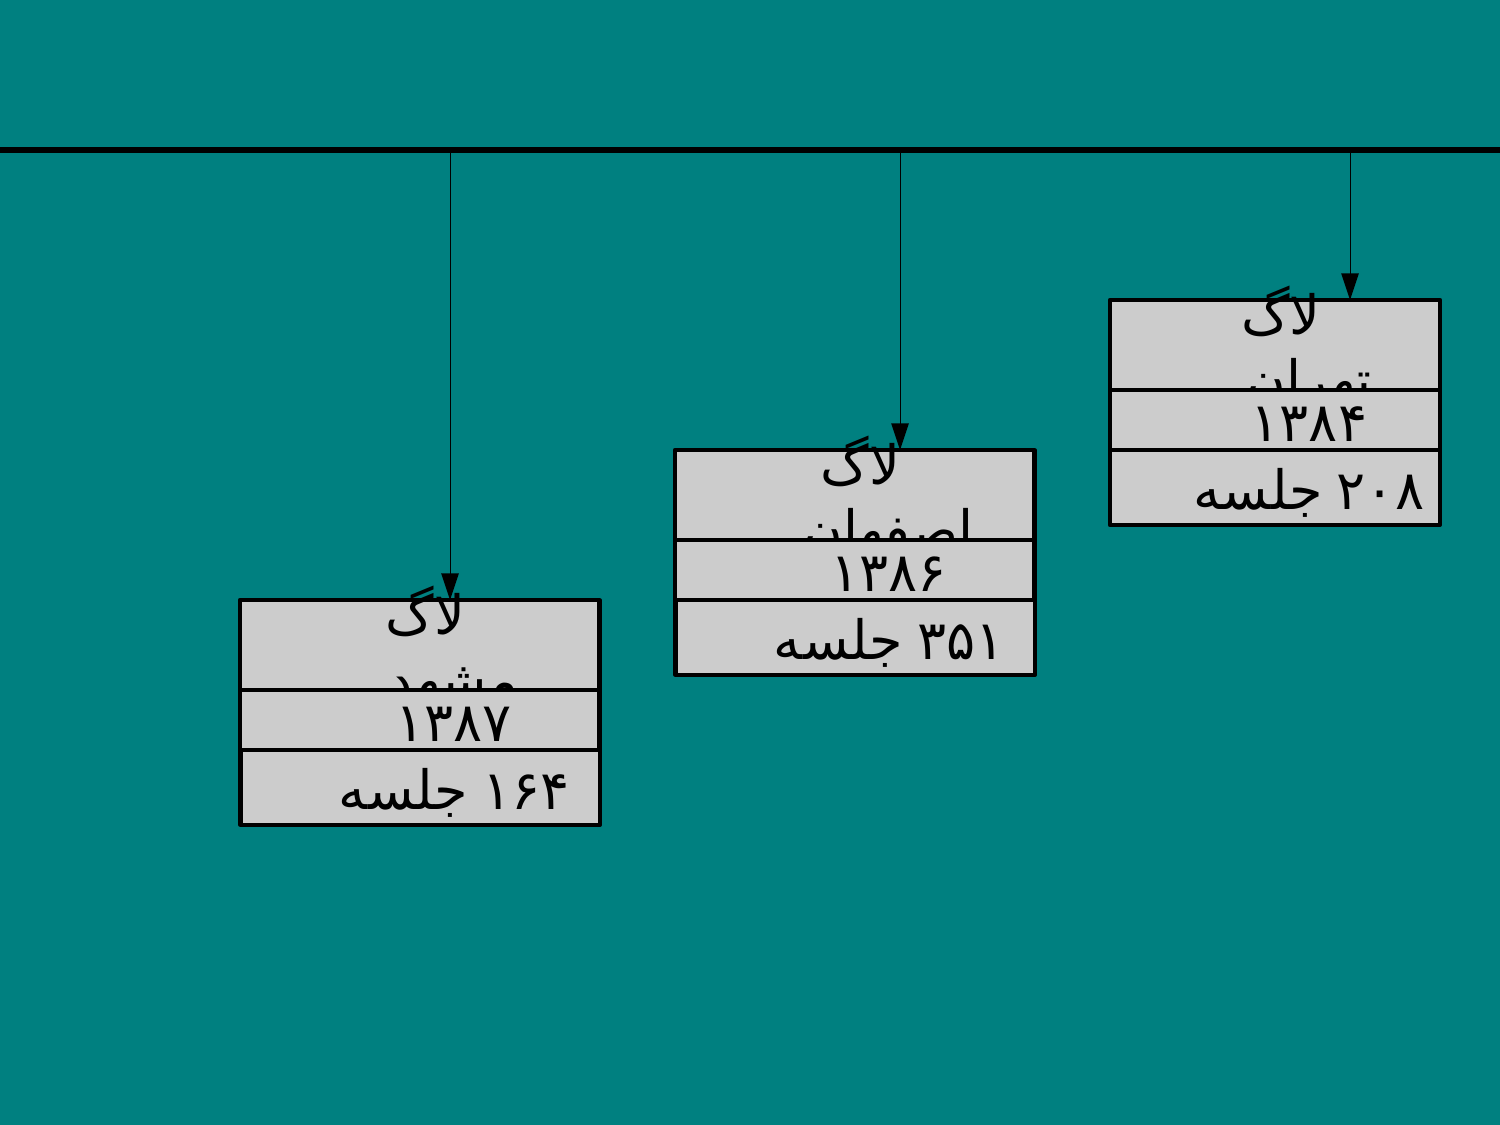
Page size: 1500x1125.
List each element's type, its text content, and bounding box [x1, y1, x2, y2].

text_box لاگ مشهد [443, 600, 454, 622]
text_box لاگ اصفهان [675, 450, 1035, 539]
text_box لاگ تهران [1297, 299, 1309, 322]
text_box ۱۳۸۴ [1110, 390, 1441, 451]
text_box ۱۳۸۶ [675, 539, 1035, 600]
text_box ۱۶۴ جلسه [240, 750, 601, 826]
text_box ۱۳۸۷ [240, 690, 600, 750]
text_box لاگ اصفهان [878, 450, 889, 472]
text_box ۳۵۱ جلسه [675, 600, 1036, 676]
text_box لاگ مشهد [240, 600, 600, 690]
text_box ۲۰۸ جلسه [1110, 451, 1441, 526]
text_box لاگ تهران [1110, 299, 1441, 390]
